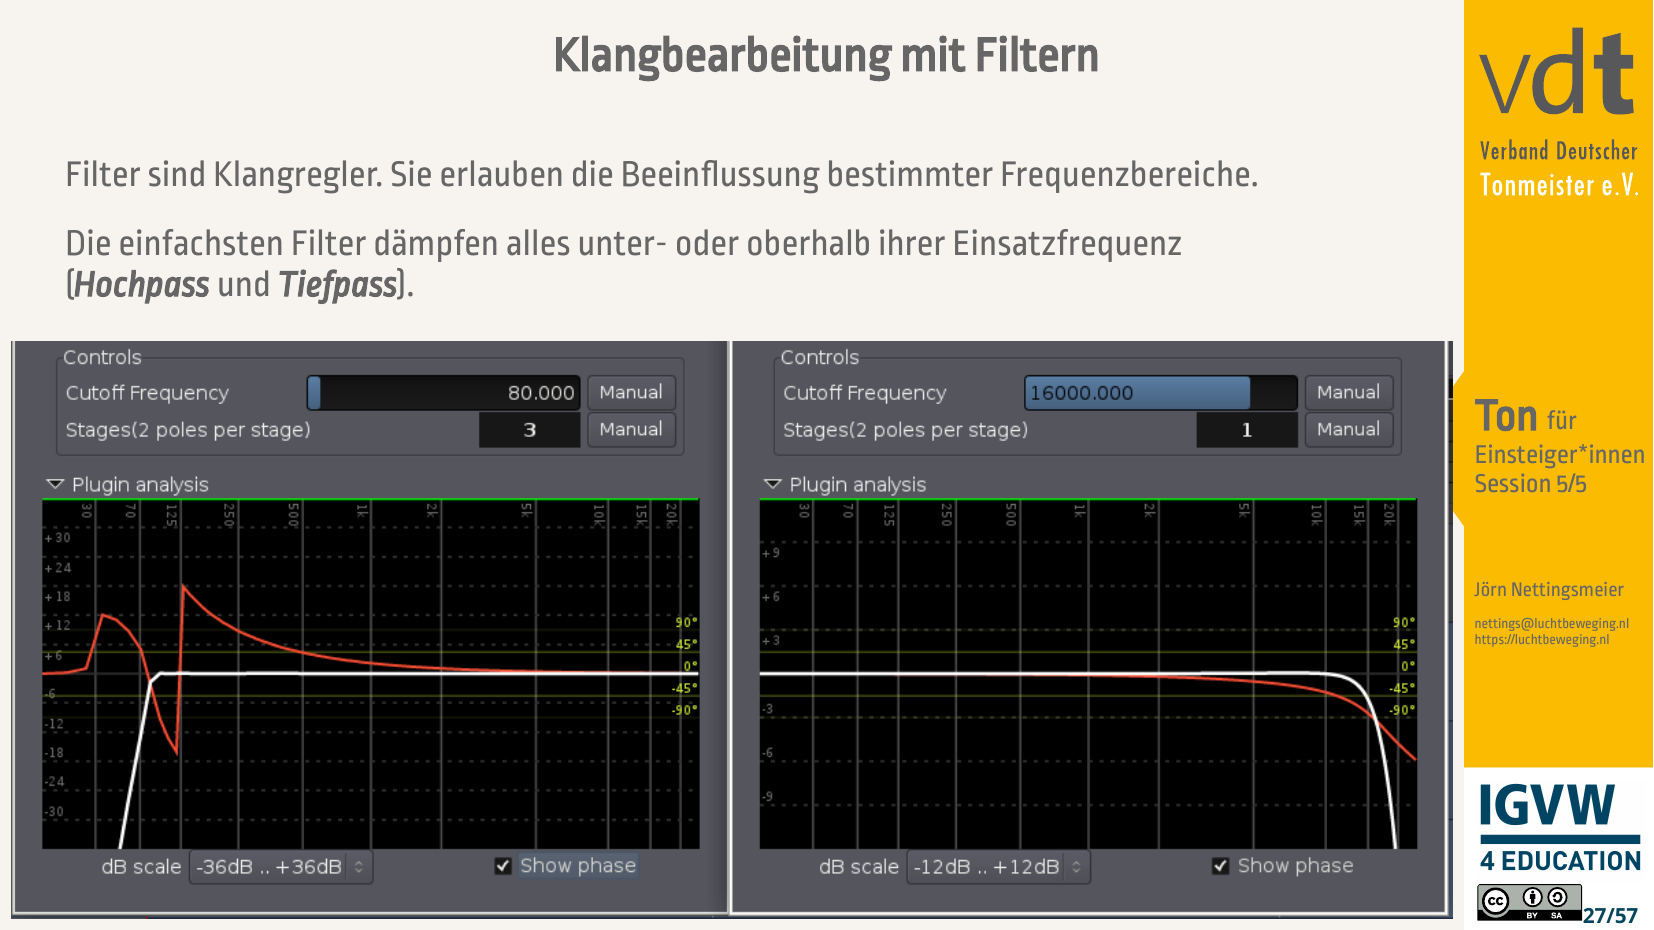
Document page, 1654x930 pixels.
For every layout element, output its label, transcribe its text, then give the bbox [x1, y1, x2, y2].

picture [11, 465, 1453, 919]
list Filter sind Klangregler. Sie erlauben die Beeinflussung bestimmter Frequenzbereiche. Die einfachsten Filter dämpfen alles unter- oder oberhalb ihrer Einsatzfrequenz (Hochpass und Tiefpass). [0, 154, 1482, 465]
title Klangbearbeitung mit Filtern [82, 4, 1571, 107]
picture [1477, 780, 1646, 882]
